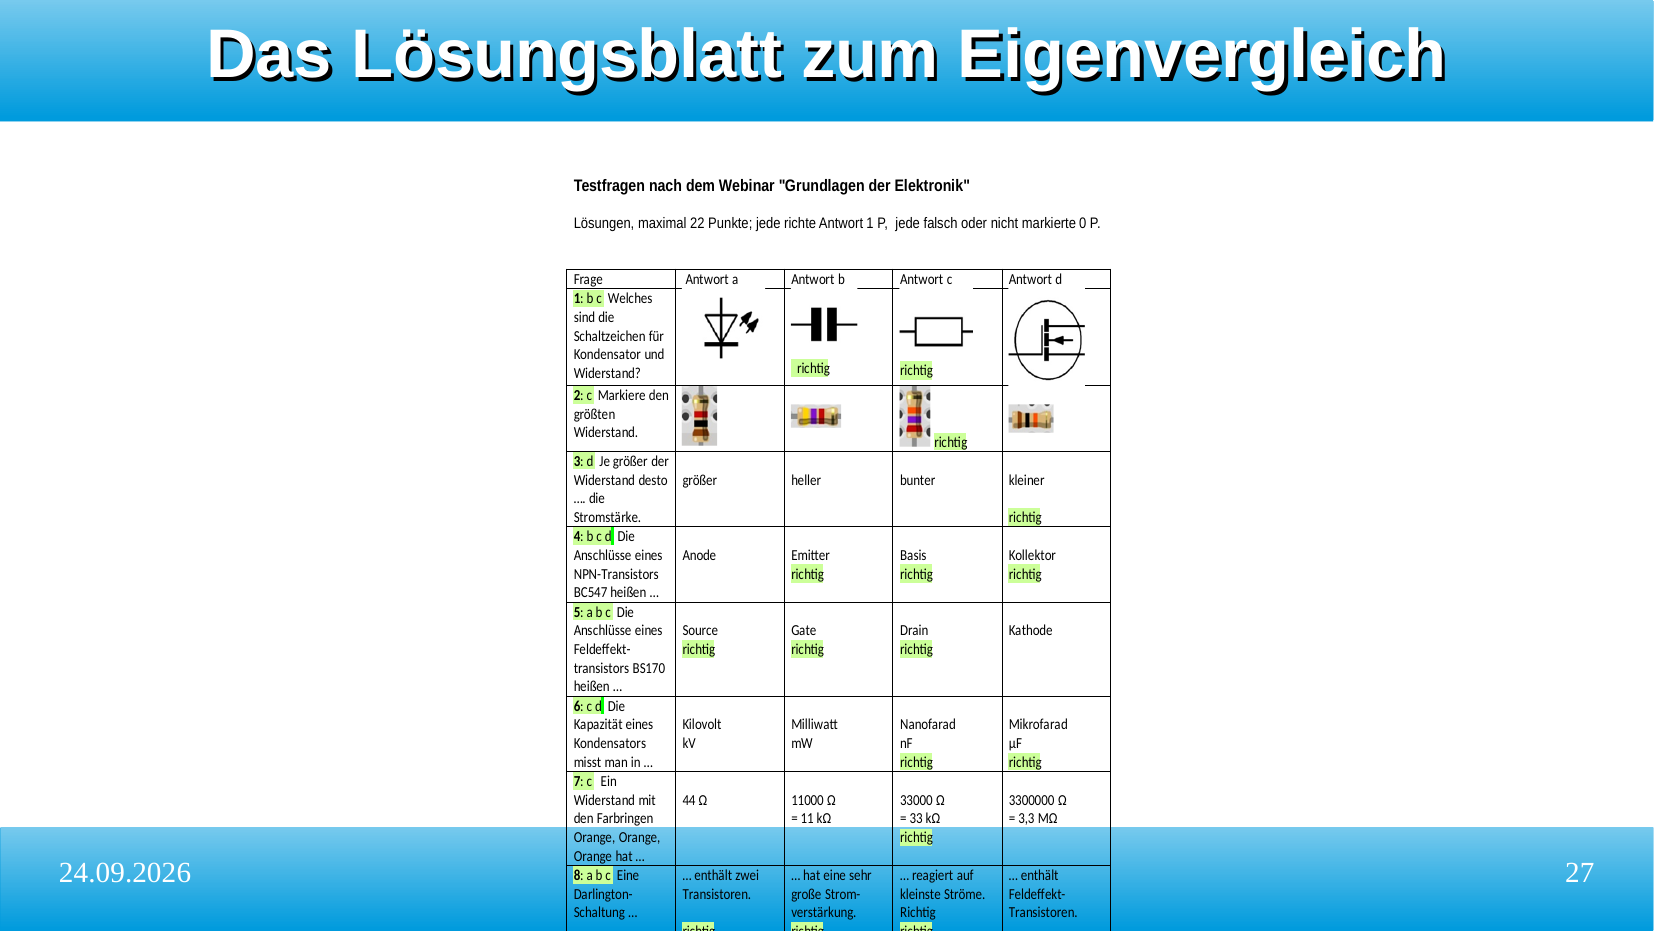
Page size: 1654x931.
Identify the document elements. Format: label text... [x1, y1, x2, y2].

chart [472, 107, 1219, 931]
title Das Lösungsblatt zum Eigenvergleich [59, 0, 1595, 108]
